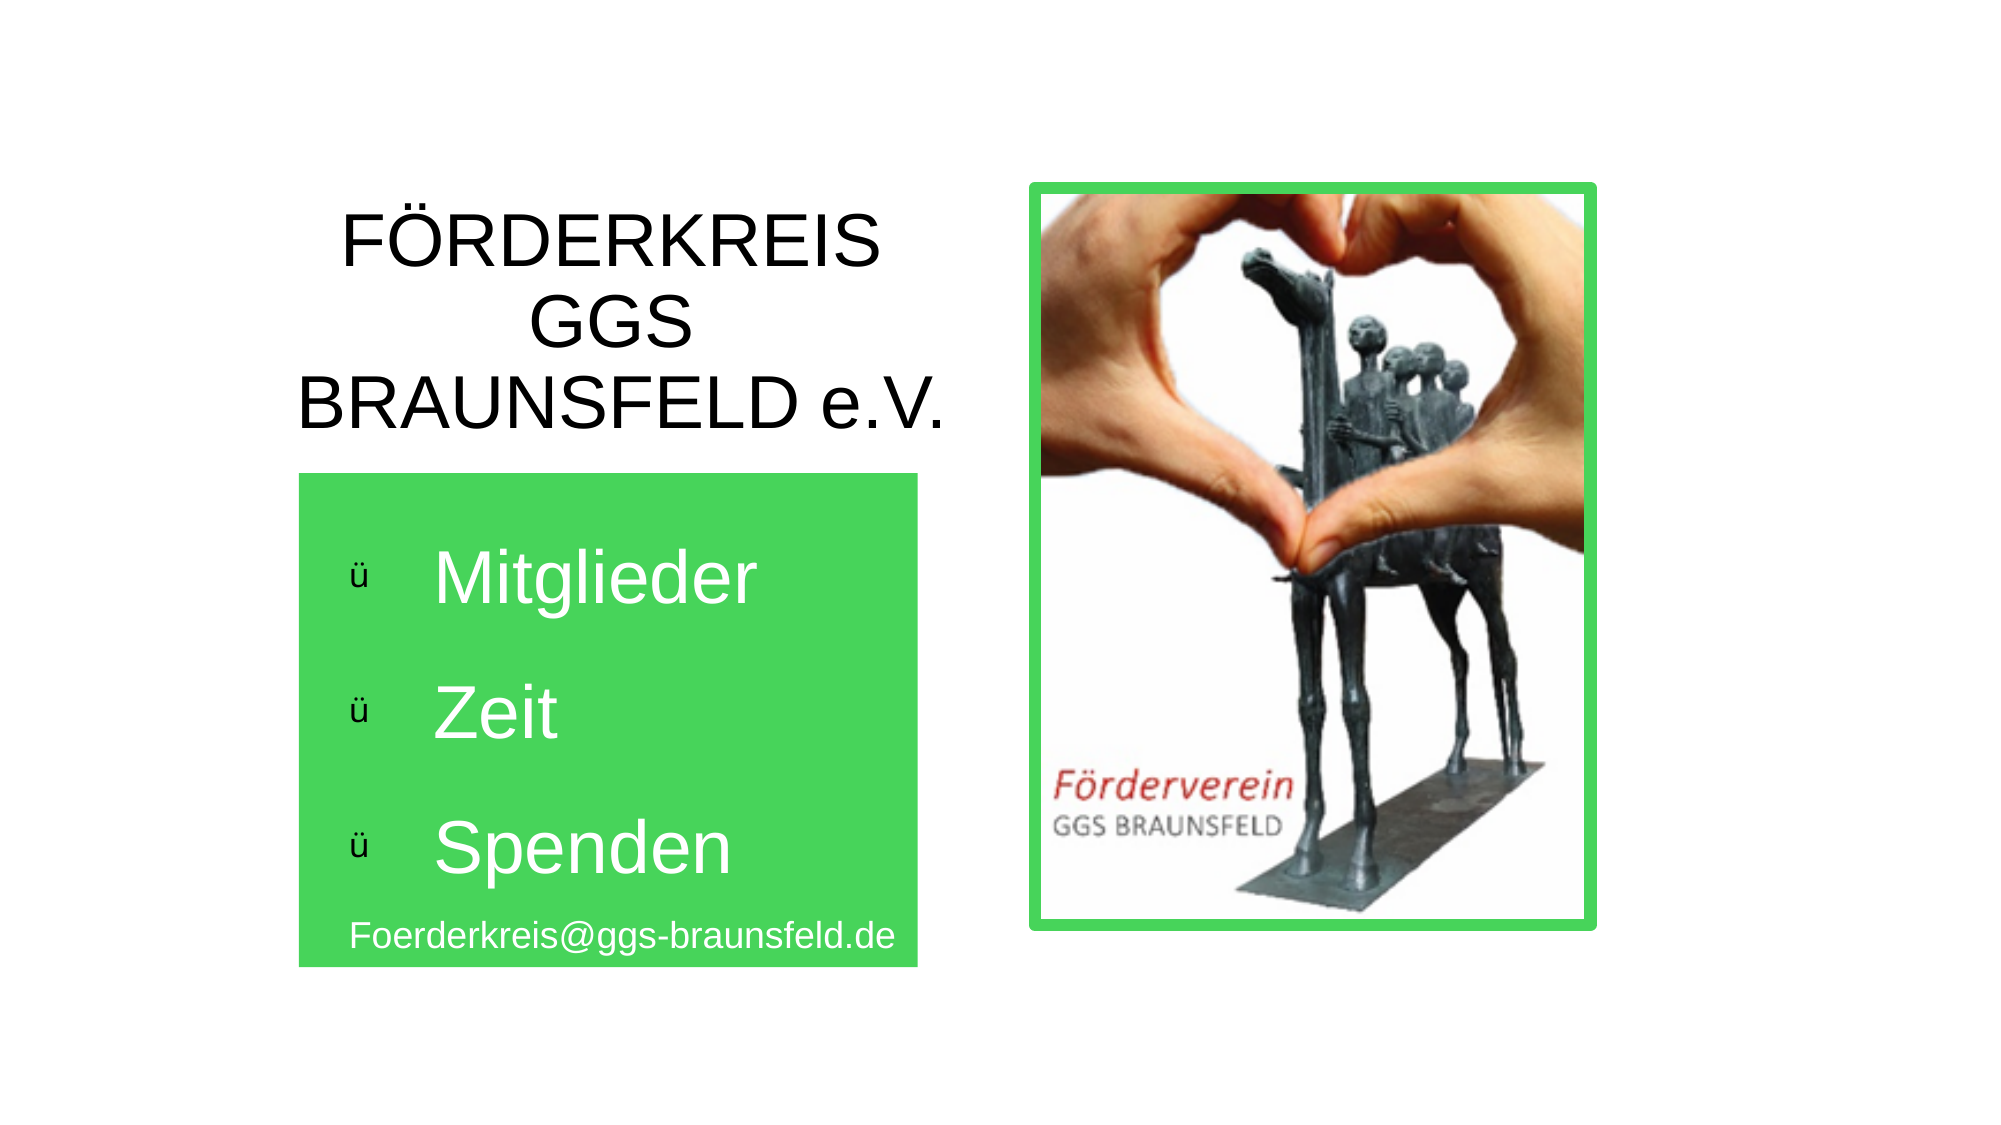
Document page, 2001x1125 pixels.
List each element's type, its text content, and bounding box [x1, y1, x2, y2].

text_box Mitglieder Zeit Spenden Foerderkreis@ggs-braunsfeld.de [298, 473, 918, 968]
title FÖRDERKREIS GGS BRAUNSFELD e.V. [0, 194, 1029, 264]
picture [1041, 194, 1585, 919]
